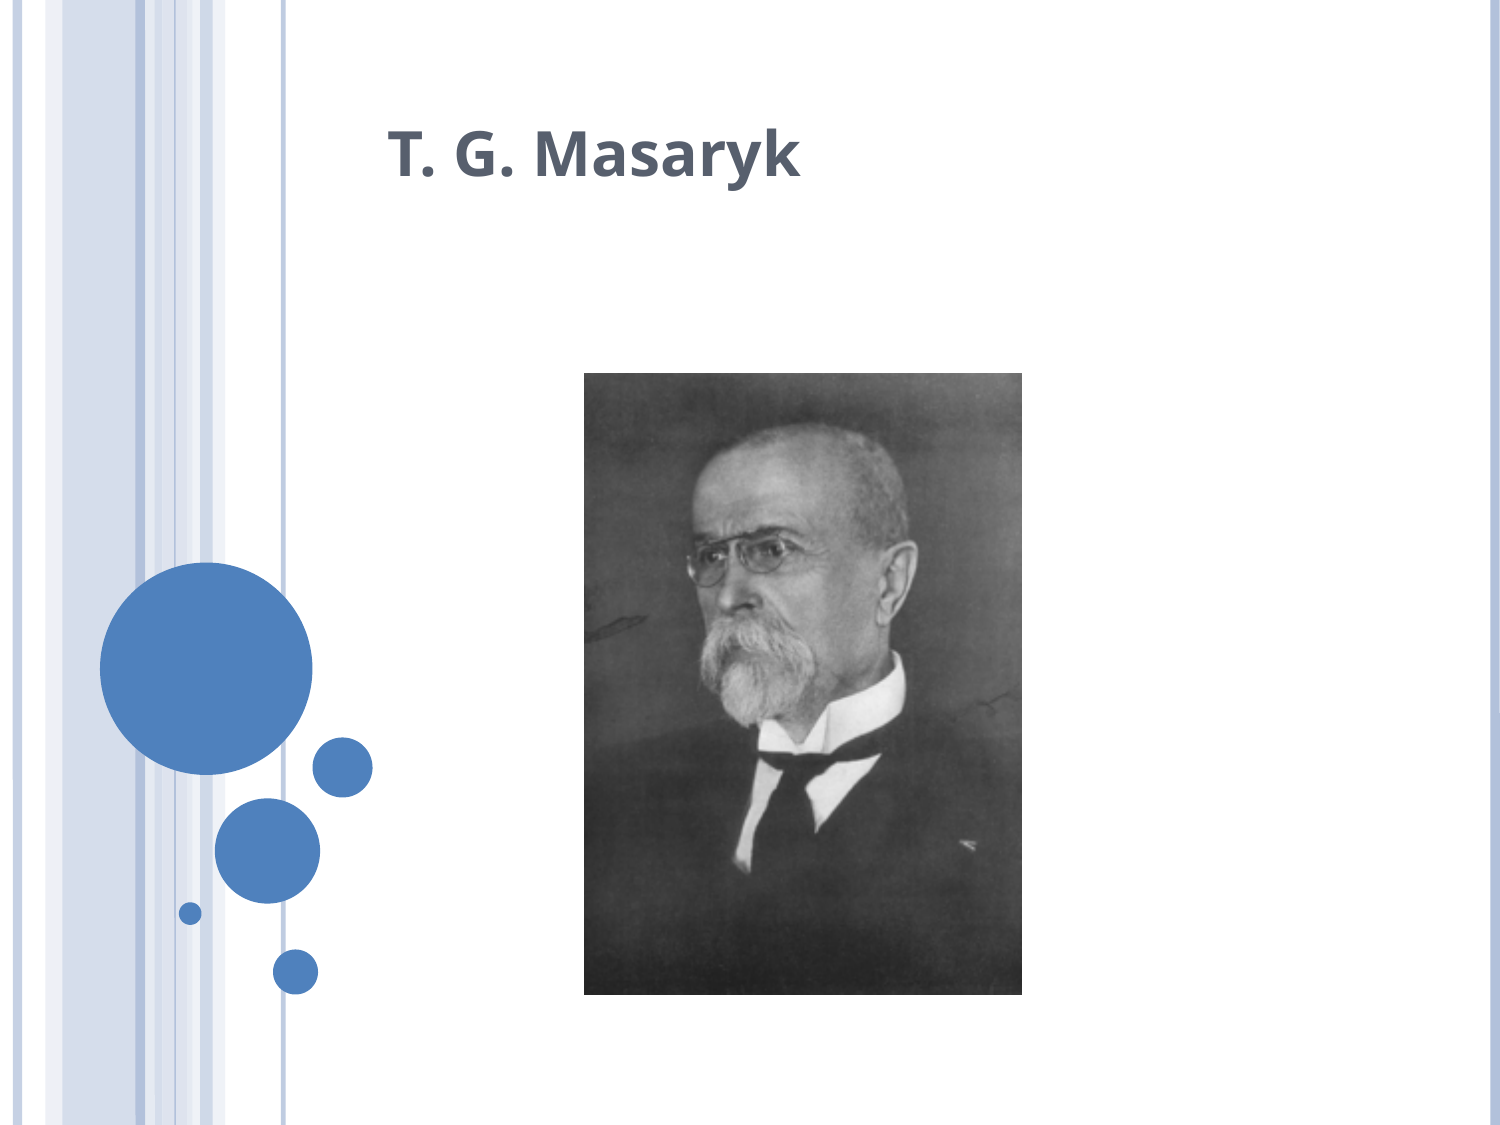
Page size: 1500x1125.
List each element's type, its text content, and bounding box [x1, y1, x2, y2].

picture [584, 373, 1022, 995]
title T. G. Masaryk [371, 66, 1385, 197]
